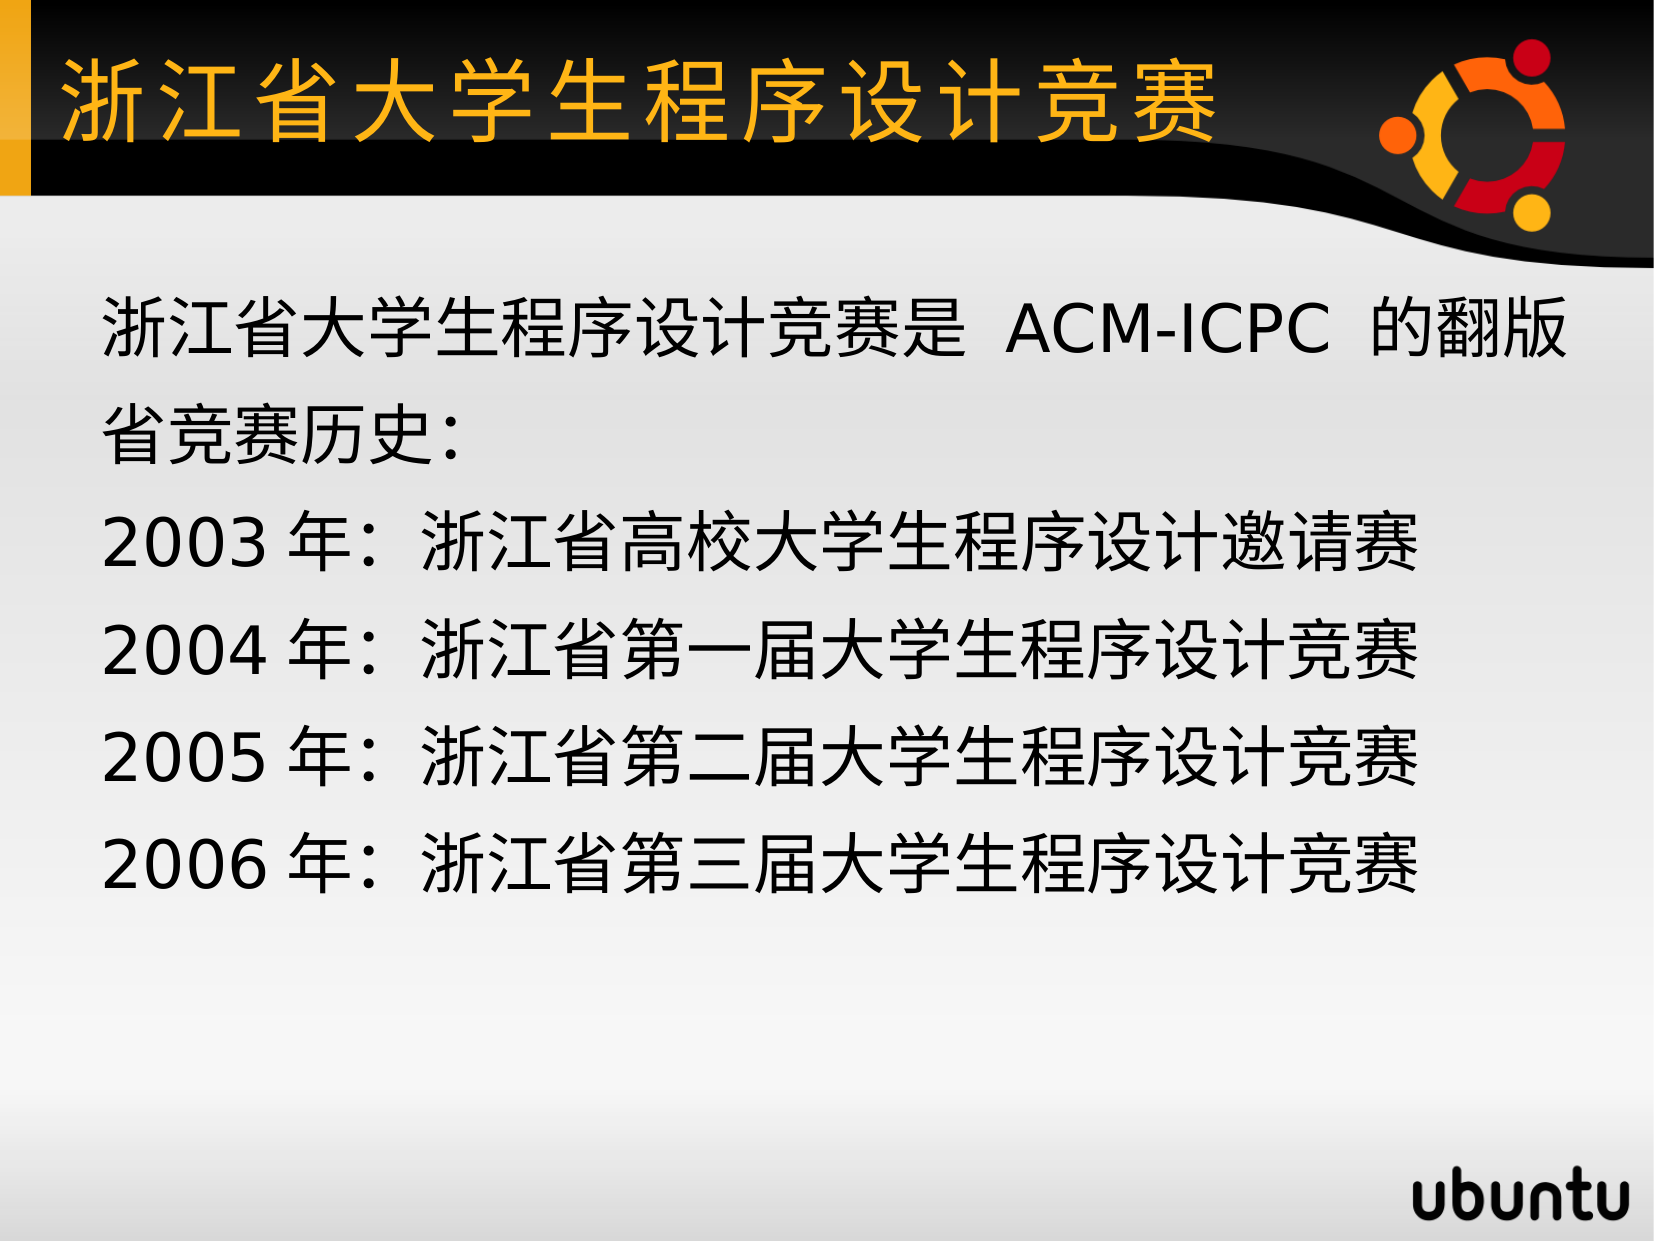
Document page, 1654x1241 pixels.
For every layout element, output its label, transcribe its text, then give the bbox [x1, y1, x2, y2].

title 浙江省大学生程序设计竞赛 [59, 29, 1270, 178]
list 浙江省大学生程序设计竞赛是 ACM-ICPC 的翻版 省竞赛历史： 2003年：浙江省高校大学生程序设计邀请赛 2004年：浙江省第一届大学生程序设计竞赛 2005年：浙江省第二届大学生程序设计竞赛 2006年：浙江省第三届大学生程序设计竞赛 [82, 290, 1571, 1094]
picture [0, 0, 1654, 1241]
